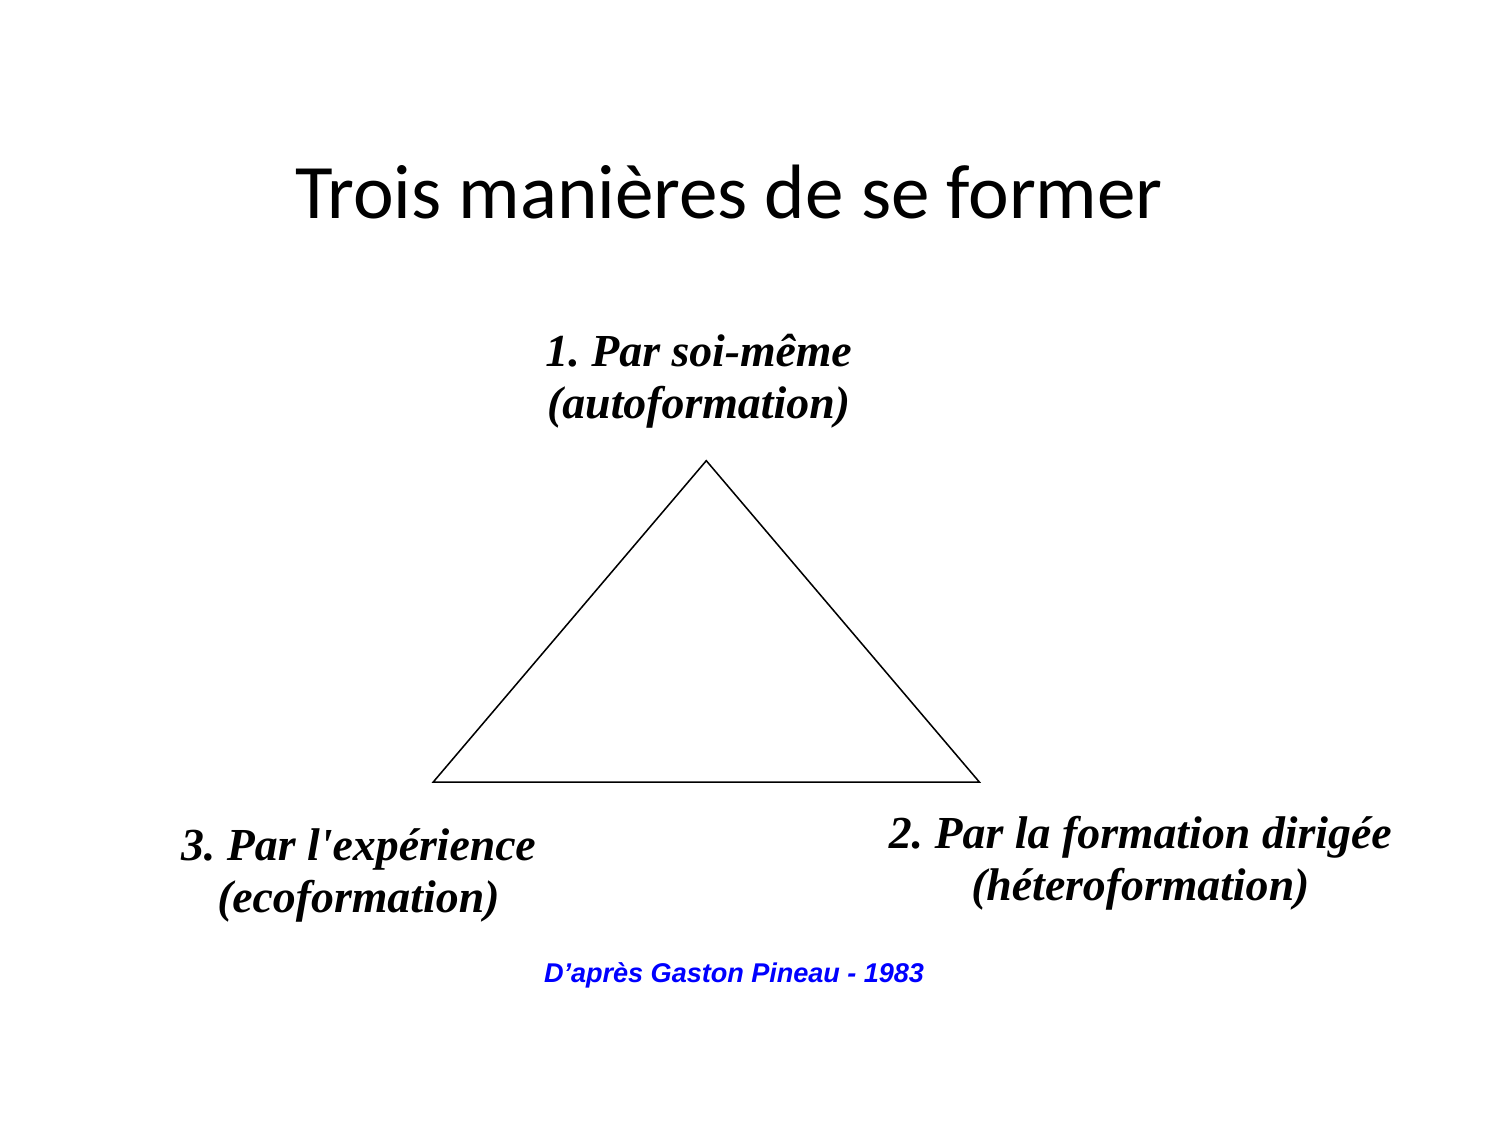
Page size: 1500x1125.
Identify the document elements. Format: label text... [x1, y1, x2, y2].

text_box D’après Gaston Pineau - 1983 [514, 948, 954, 995]
text_box 2. Par la formation dirigée (héteroformation) [805, 799, 1476, 918]
text_box 1. Par soi-même (autoformation) [431, 317, 967, 436]
title Trois manières de se former [53, 112, 1388, 274]
text_box [433, 460, 980, 783]
text_box 3. Par l'expérience (ecoformation) [152, 811, 565, 931]
